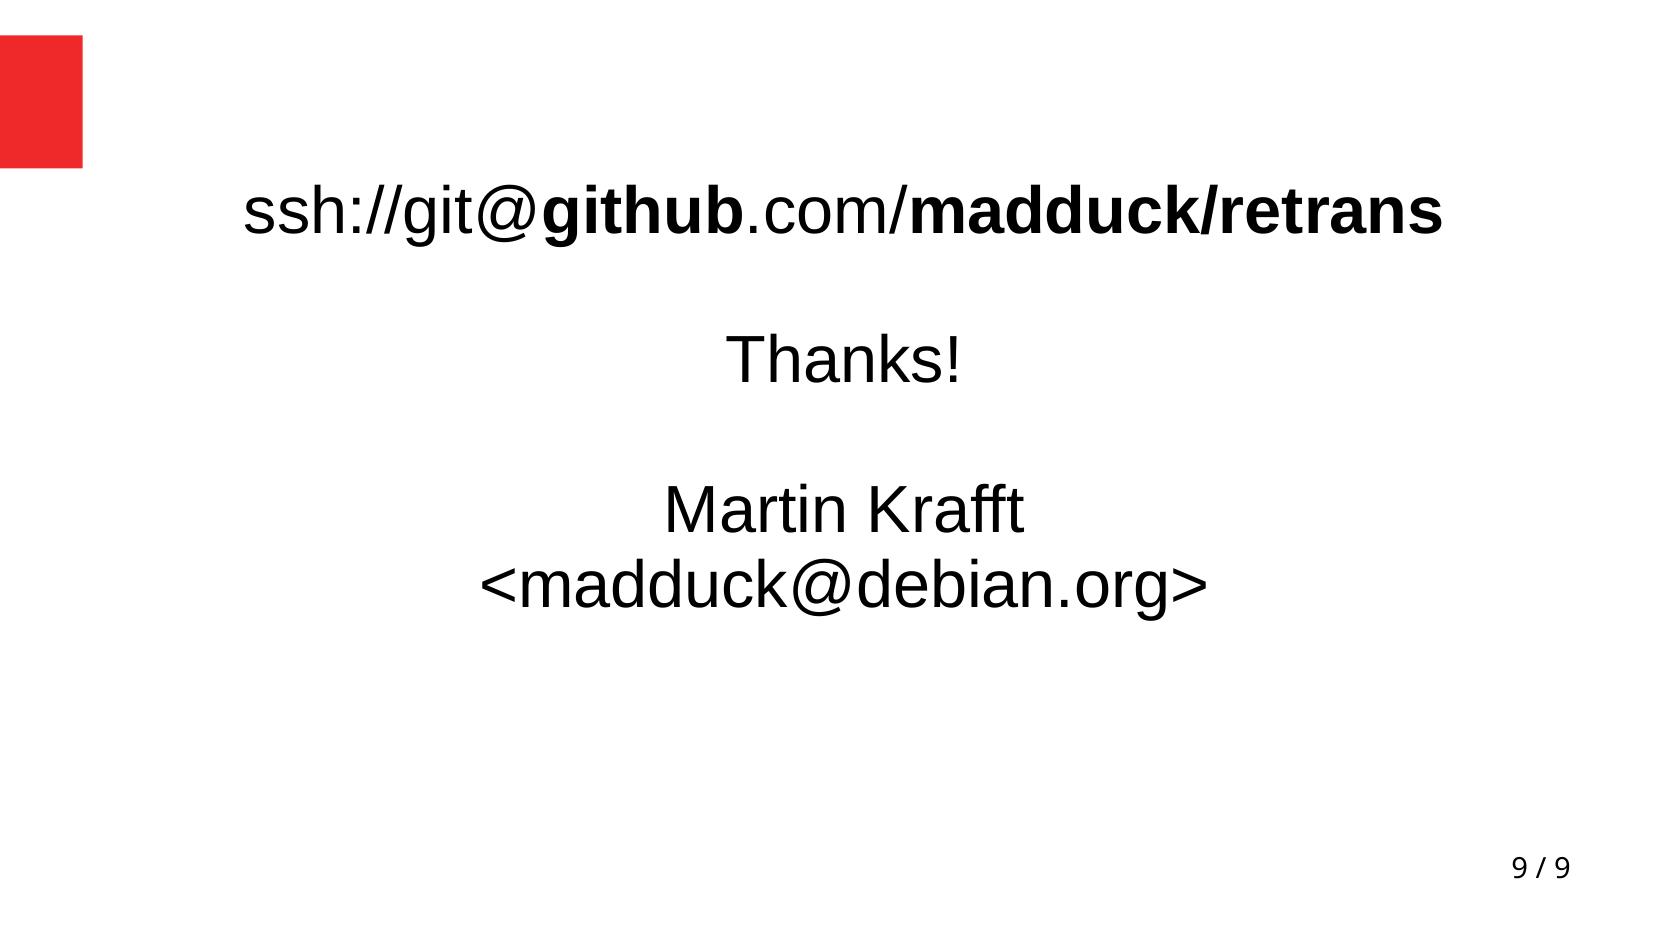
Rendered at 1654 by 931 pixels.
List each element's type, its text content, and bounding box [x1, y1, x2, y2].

subtitle ssh://git@github.com/madduck/retrans Thanks! Martin Krafft <madduck@debian.org> [118, 37, 1571, 758]
